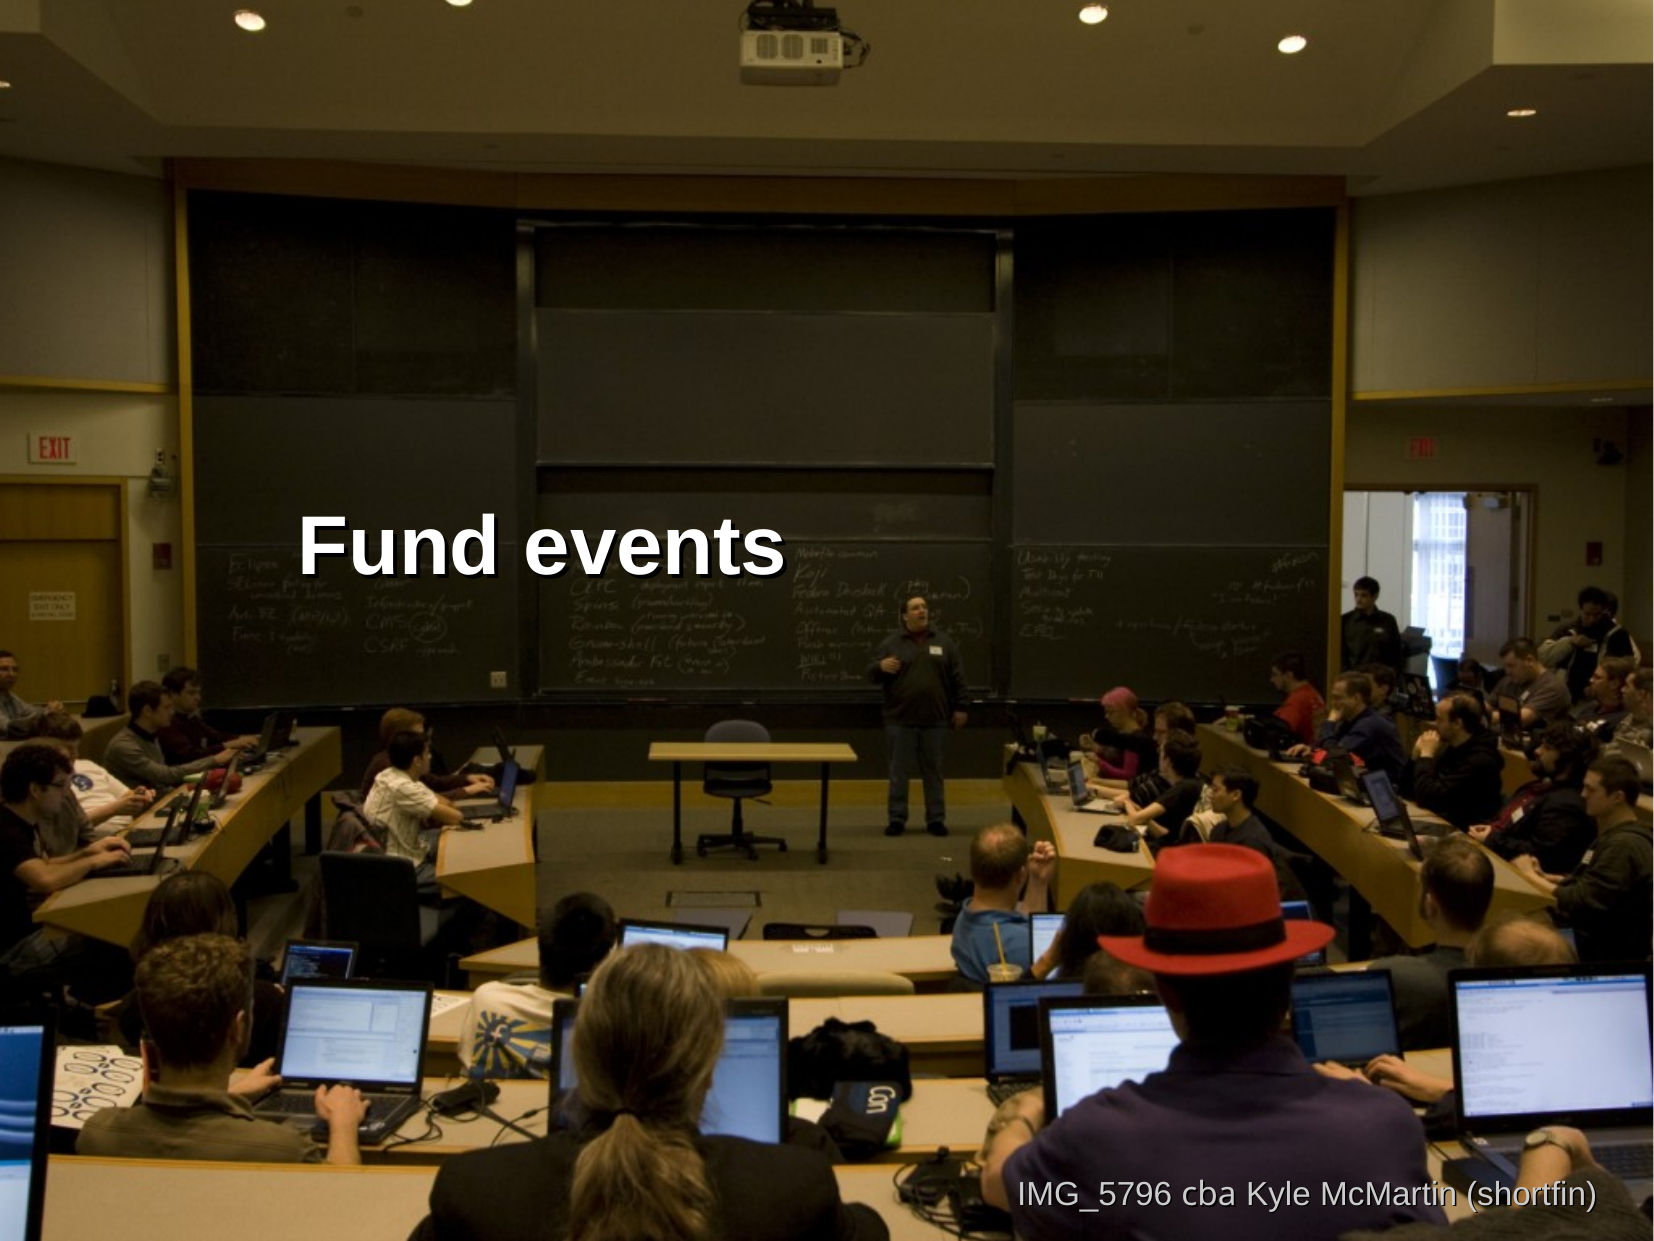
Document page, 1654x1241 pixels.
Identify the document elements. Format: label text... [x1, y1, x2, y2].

picture [0, 0, 1654, 1241]
text_box IMG_5796 cba Kyle McMartin (shortfin) [37, 1162, 1613, 1215]
text_box Fund events [262, 492, 824, 601]
